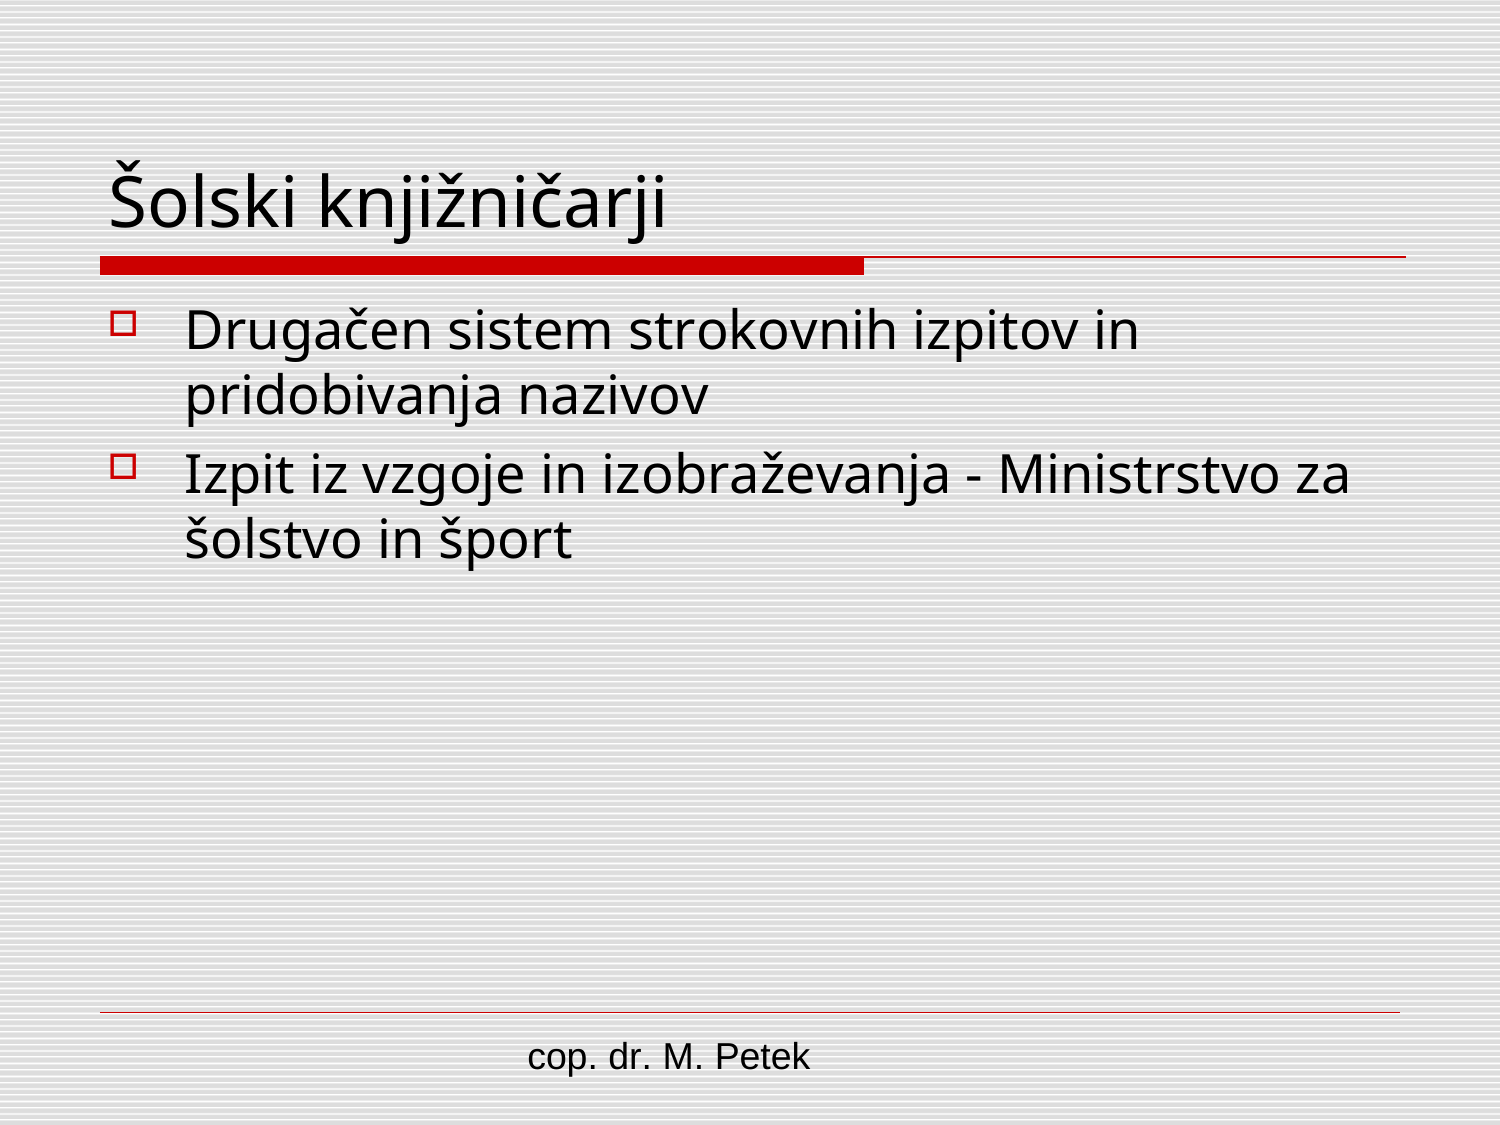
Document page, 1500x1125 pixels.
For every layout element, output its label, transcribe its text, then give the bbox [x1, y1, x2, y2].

picture [0, 0, 1500, 1125]
title Šolski knjižničarji [94, 49, 1407, 250]
list Drugačen sistem strokovnih izpitov in pridobivanja nazivov Izpit iz vzgoje in izobraževanja - Ministrstvo za šolstvo in šport [92, 287, 1406, 988]
